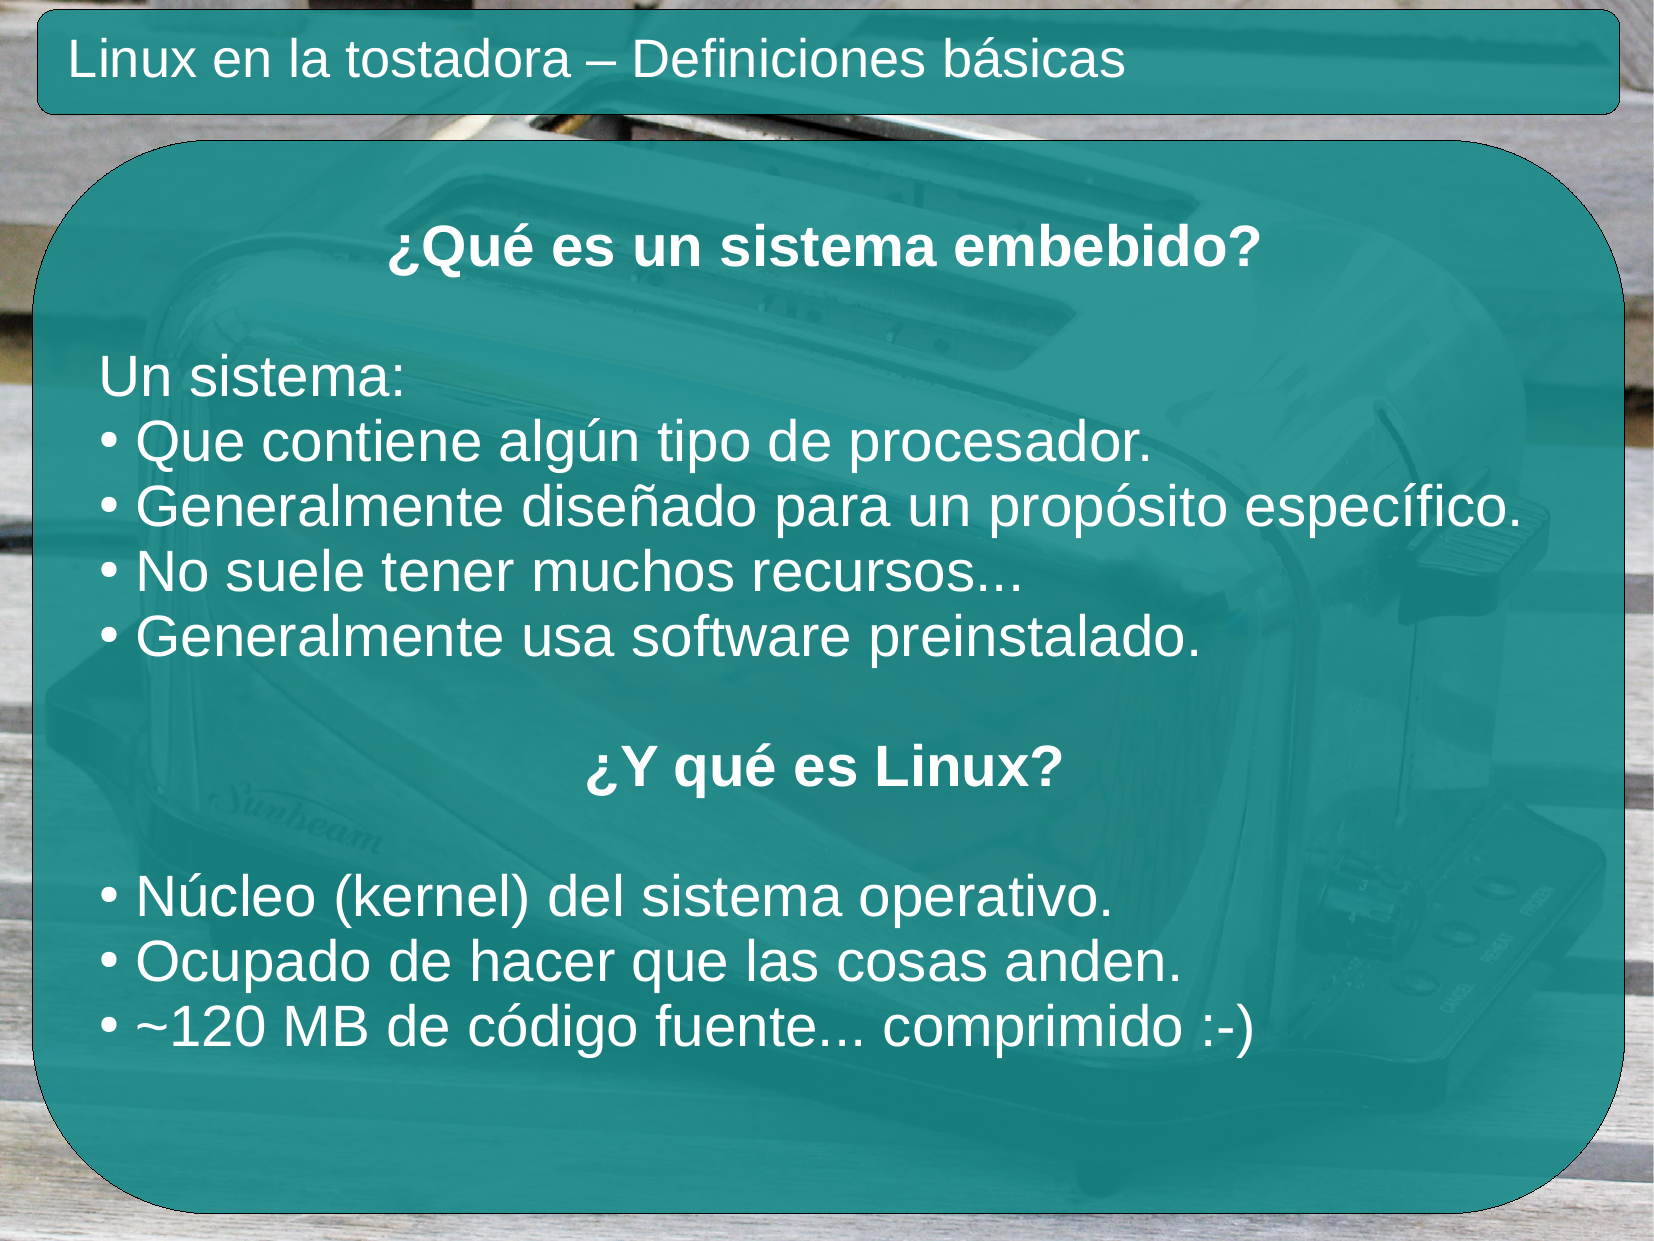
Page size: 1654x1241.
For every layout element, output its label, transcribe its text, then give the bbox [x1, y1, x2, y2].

text_box ¿Qué es un sistema embebido? Un sistema: Que contiene algún tipo de procesador. Generalmente diseñado para un propósito específico. No suele tener muchos recursos... Generalmente usa software preinstalado. ¿Y qué es Linux? Núcleo (kernel) del sistema operativo. Ocupado de hacer que las cosas anden. ~120 MB de código fuente... comprimido :-) [83, 206, 1567, 1067]
text_box [32, 140, 1625, 1214]
text_box Linux en la tostadora – Definiciones básicas [53, 20, 1572, 97]
picture [0, 0, 1654, 1241]
text_box [37, 9, 1620, 115]
